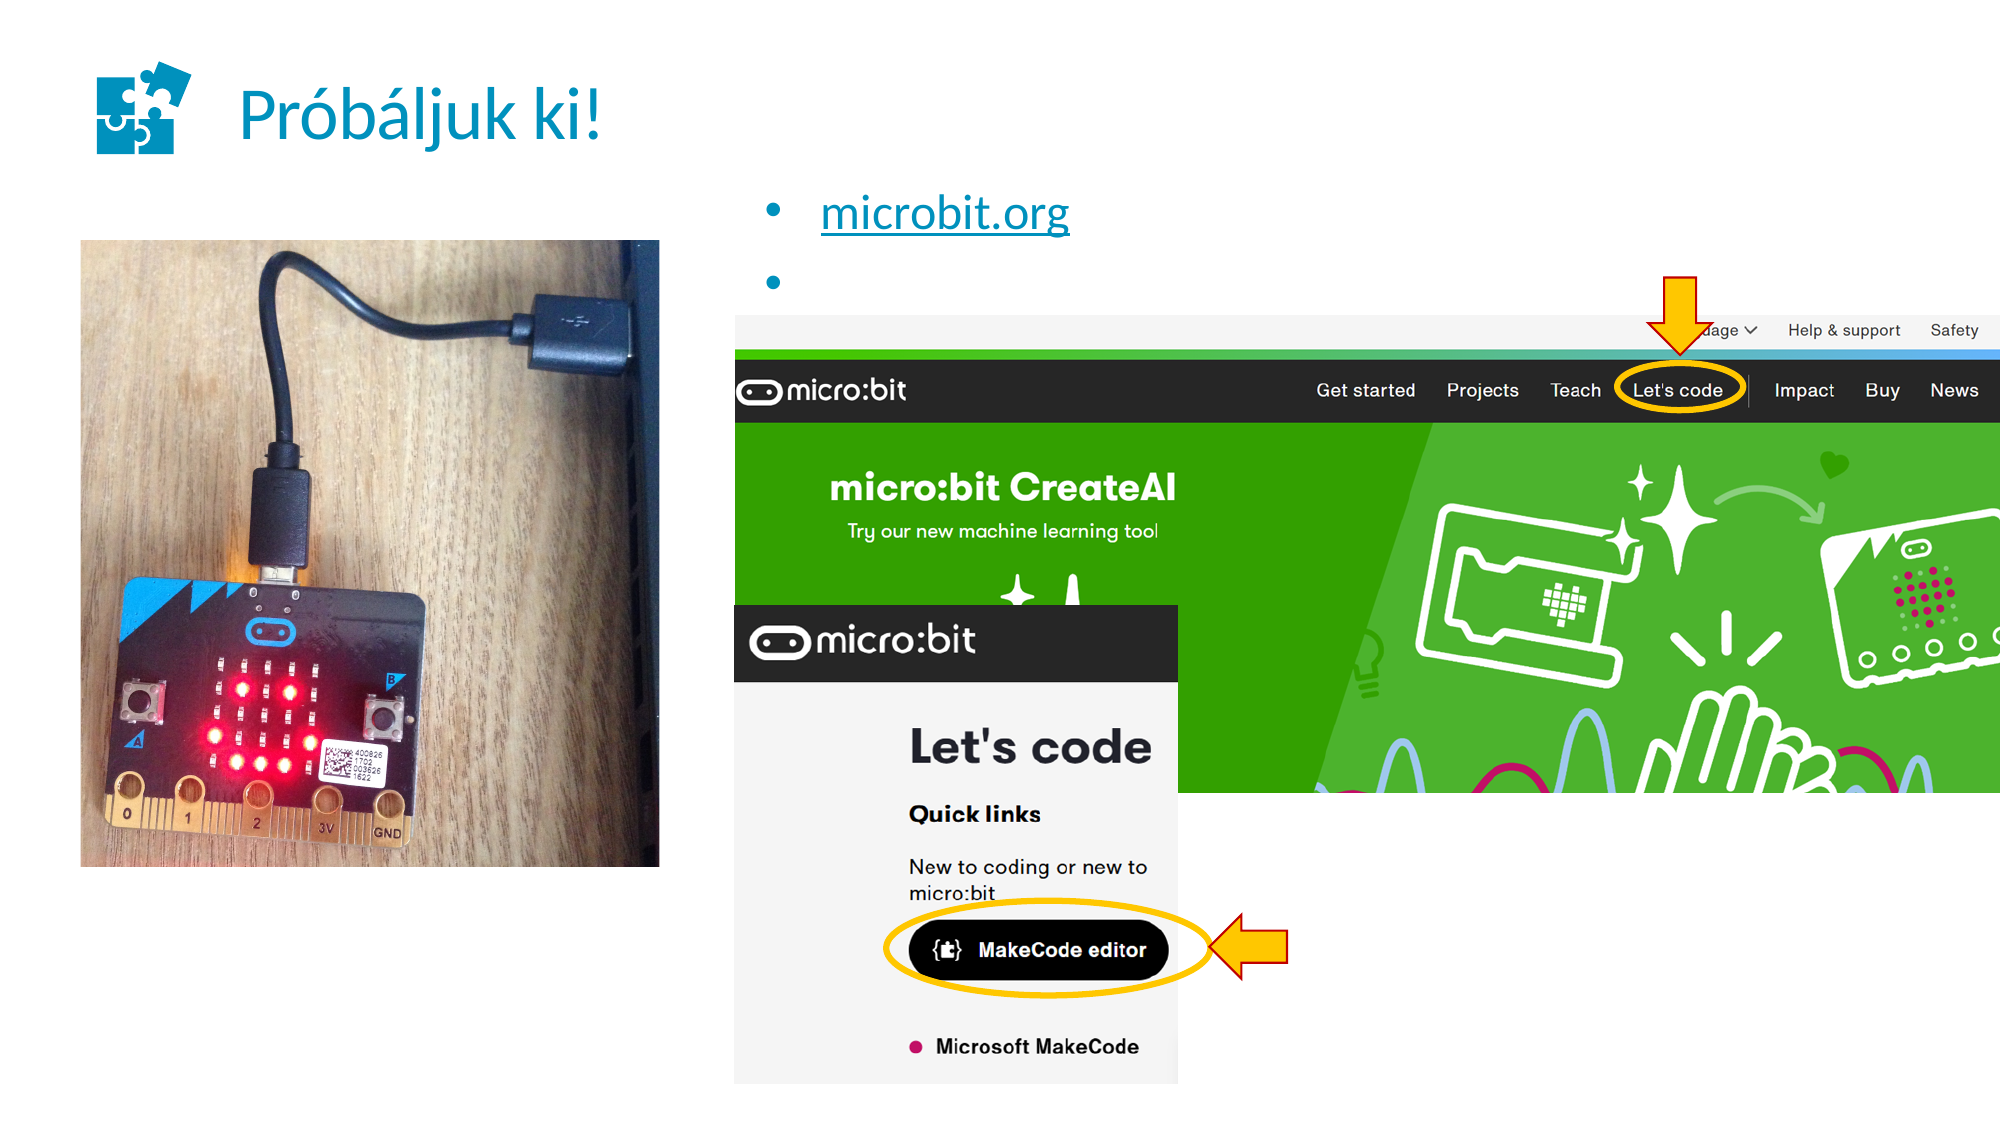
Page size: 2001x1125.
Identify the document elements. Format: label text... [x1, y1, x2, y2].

text_box [1648, 277, 1713, 356]
title Próbáljuk ki! [238, 78, 1922, 174]
text_box [1209, 914, 1287, 979]
picture [734, 315, 2000, 1084]
picture [890, 904, 1178, 992]
text_box microbit.org [764, 179, 1522, 315]
picture [80, 240, 660, 867]
